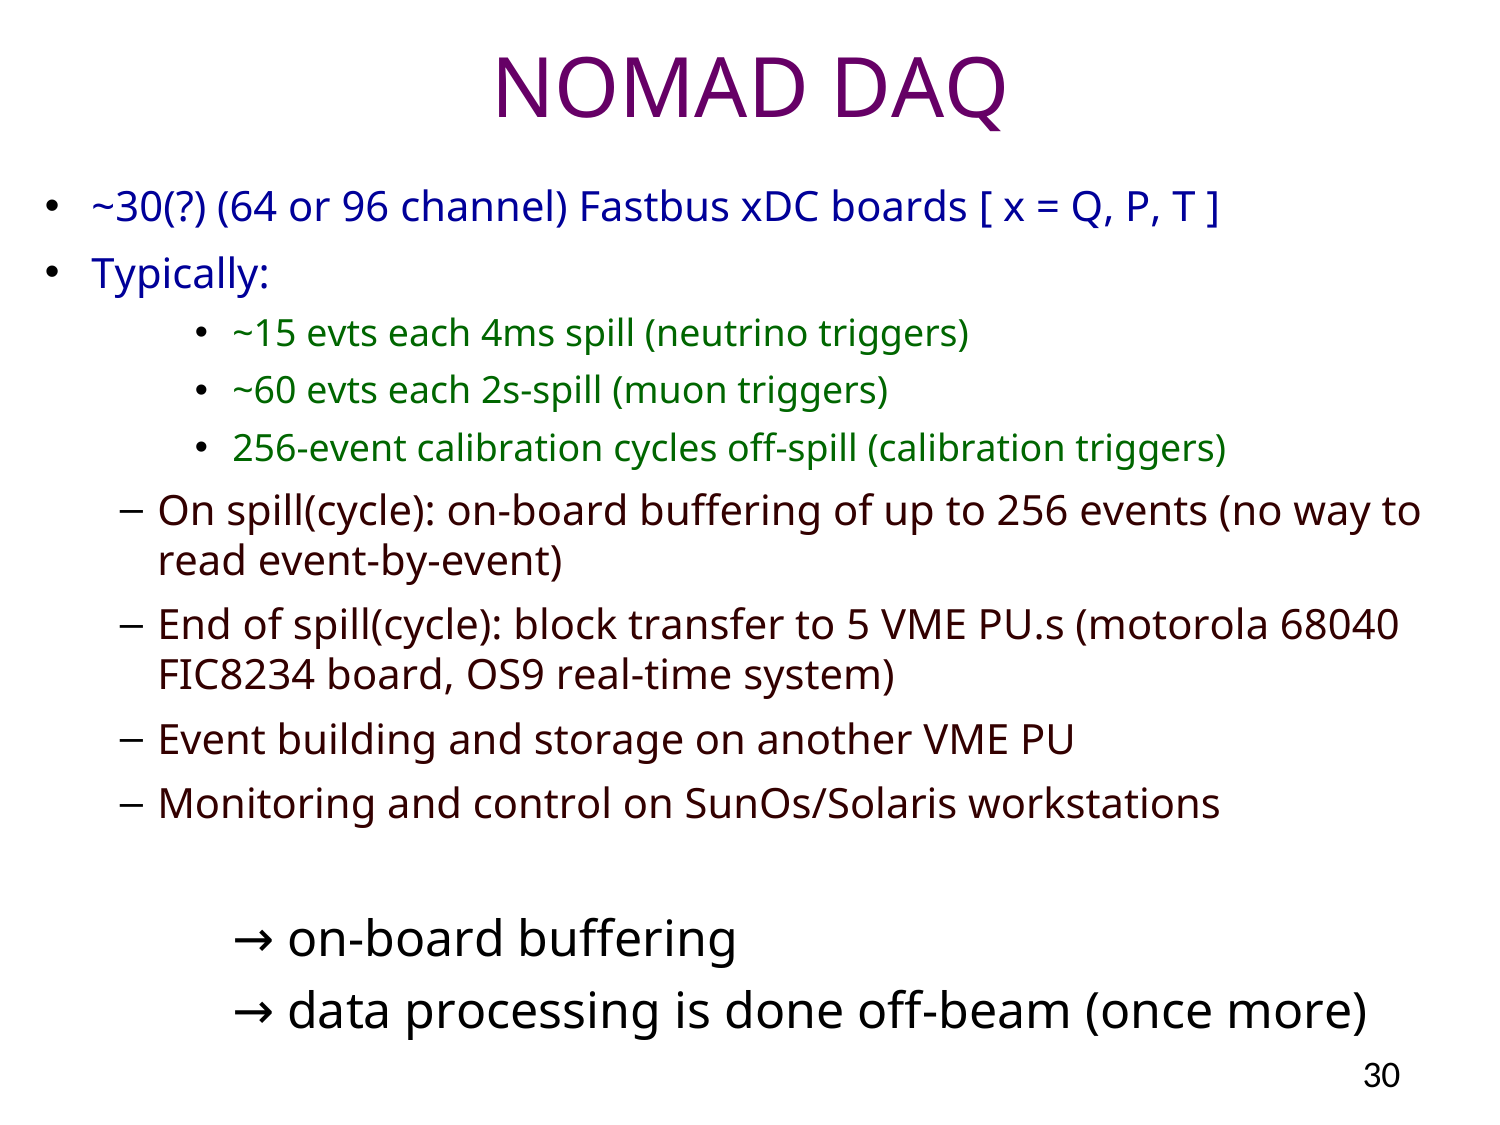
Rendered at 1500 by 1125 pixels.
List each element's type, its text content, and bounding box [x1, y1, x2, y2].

title NOMAD DAQ [6, 0, 1495, 169]
list ~30(?) (64 or 96 channel) Fastbus xDC boards [ x = Q, P, T ] Typically: ~15 evts each 4ms spill (neutrino triggers) ~60 evts each 2s-spill (muon triggers) 256-event calibration cycles off-spill (calibration triggers) On spill(cycle): on-board buffering of up to 256 events (no way to read event-by-event) End of spill(cycle): block transfer to 5 VME PU.s (motorola 68040 FIC8234 board, OS9 real-time system) Event building and storage on another VME PU Monitoring and control on SunOs/Solaris workstations → on-board buffering → data processing is done off-beam (once more) [30, 172, 1470, 1059]
